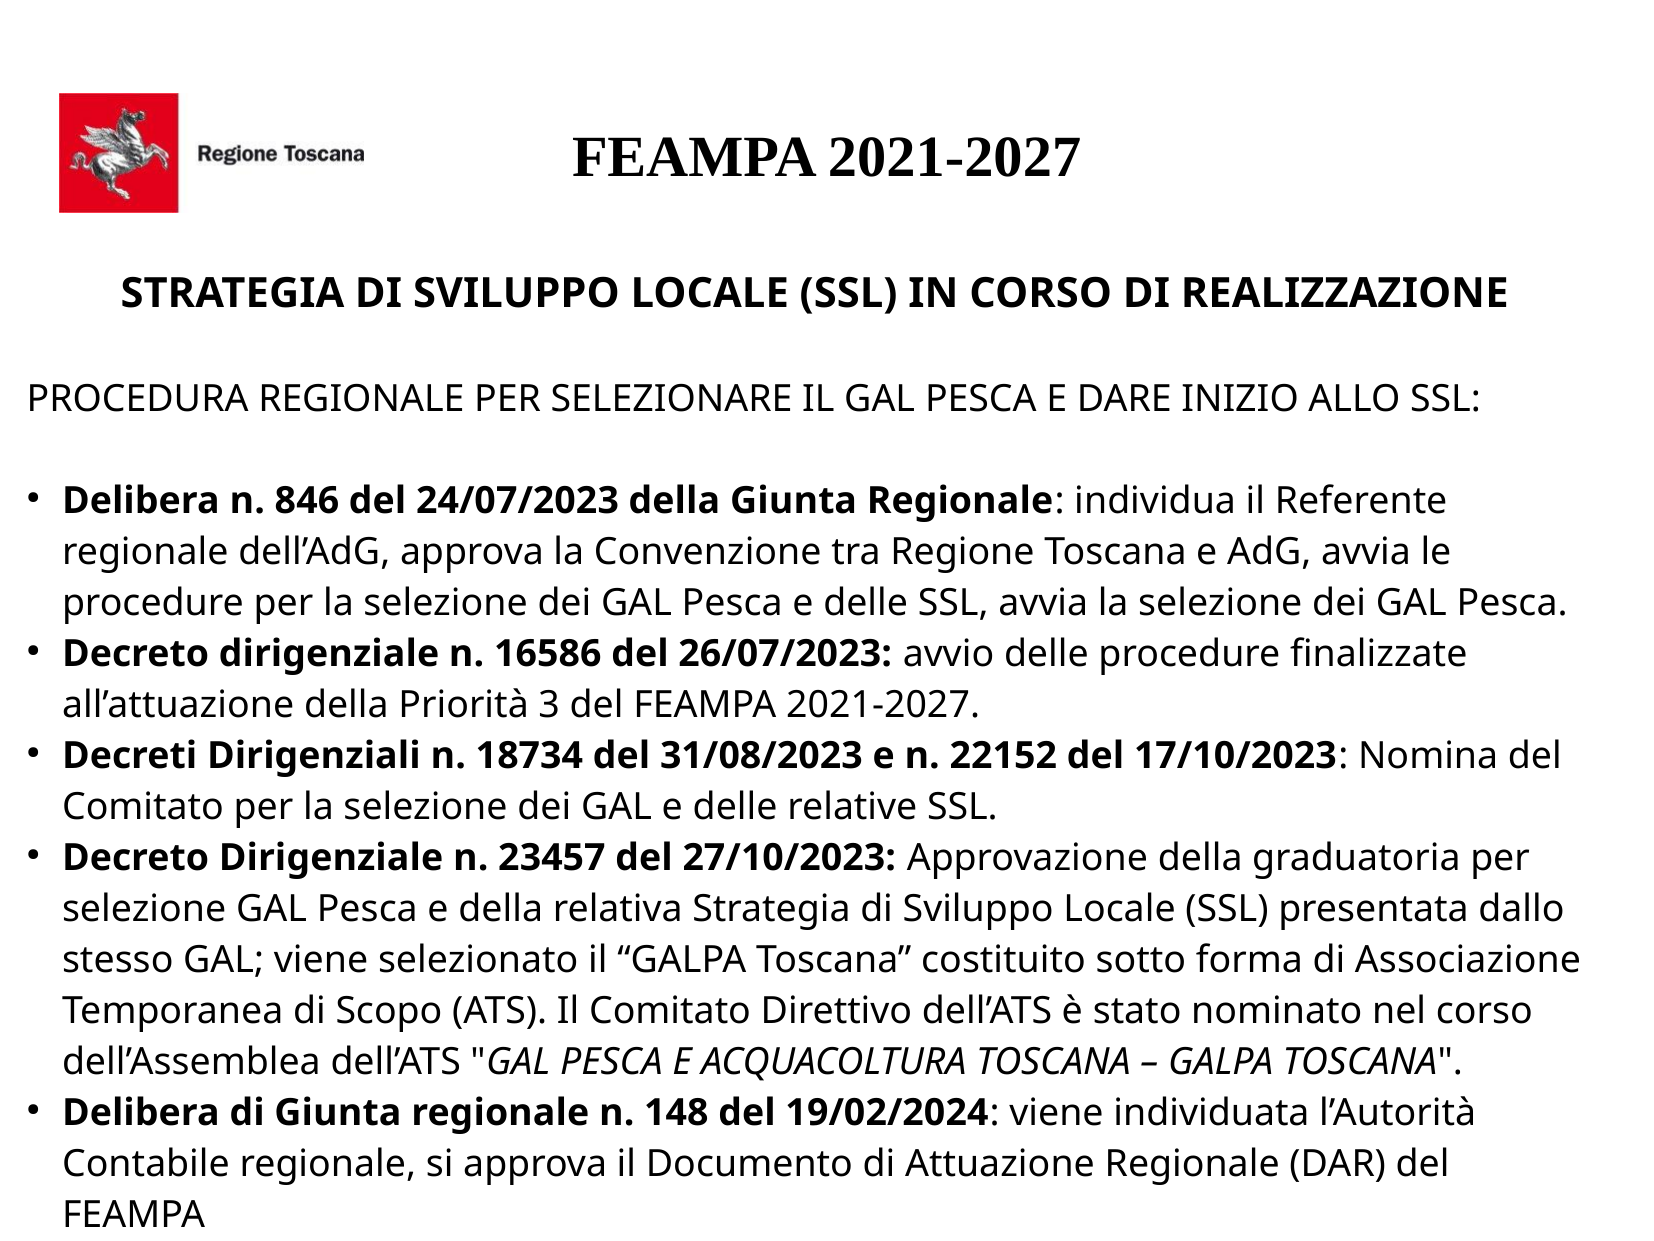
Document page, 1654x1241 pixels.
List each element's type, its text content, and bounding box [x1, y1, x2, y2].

picture [59, 93, 367, 213]
text_box STRATEGIA DI SVILUPPO LOCALE (SSL) IN CORSO DI REALIZZAZIONE PROCEDURA REGIONALE PER SELEZIONARE IL GAL PESCA E DARE INIZIO ALLO SSL: Delibera n. 846 del 24/07/2023 della Giunta Regionale: individua il Referente regionale dell’AdG, approva la Convenzione tra Regione Toscana e AdG, avvia le procedure per la selezione dei GAL Pesca e delle SSL, avvia la selezione dei GAL Pesca. Decreto dirigenziale n. 16586 del 26/07/2023: avvio delle procedure finalizzate all’attuazione della Priorità 3 del FEAMPA 2021-2027. Decreti Dirigenziali n. 18734 del 31/08/2023 e n. 22152 del 17/10/2023: Nomina del Comitato per la selezione dei GAL e delle relative SSL. Decreto Dirigenziale n. 23457 del 27/10/2023: Approvazione della graduatoria per selezione GAL Pesca e della relativa Strategia di Sviluppo Locale (SSL) presentata dallo stesso GAL; viene selezionato il “GALPA Toscana” costituito sotto forma di Associazione Temporanea di Scopo (ATS). Il Comitato Direttivo dell’ATS è stato nominato nel corso dell’Assemblea dell’ATS "GAL PESCA E ACQUACOLTURA TOSCANA – GALPA TOSCANA". Delibera di Giunta regionale n. 148 del 19/02/2024: viene individuata l’Autorità Contabile regionale, si approva il Documento di Attuazione Regionale (DAR) del FEAMPA Decreti Dirigenziali n. 3560 del 21/02/2024 e n. 4292 del 27/02/2024: Approvazione e sottoscrizione della Convenzione tra l’O.I. Regione Toscana ed il GAL “GALPA Toscana”. [11, 224, 1619, 1241]
title FEAMPA 2021-2027 [82, 49, 1571, 224]
